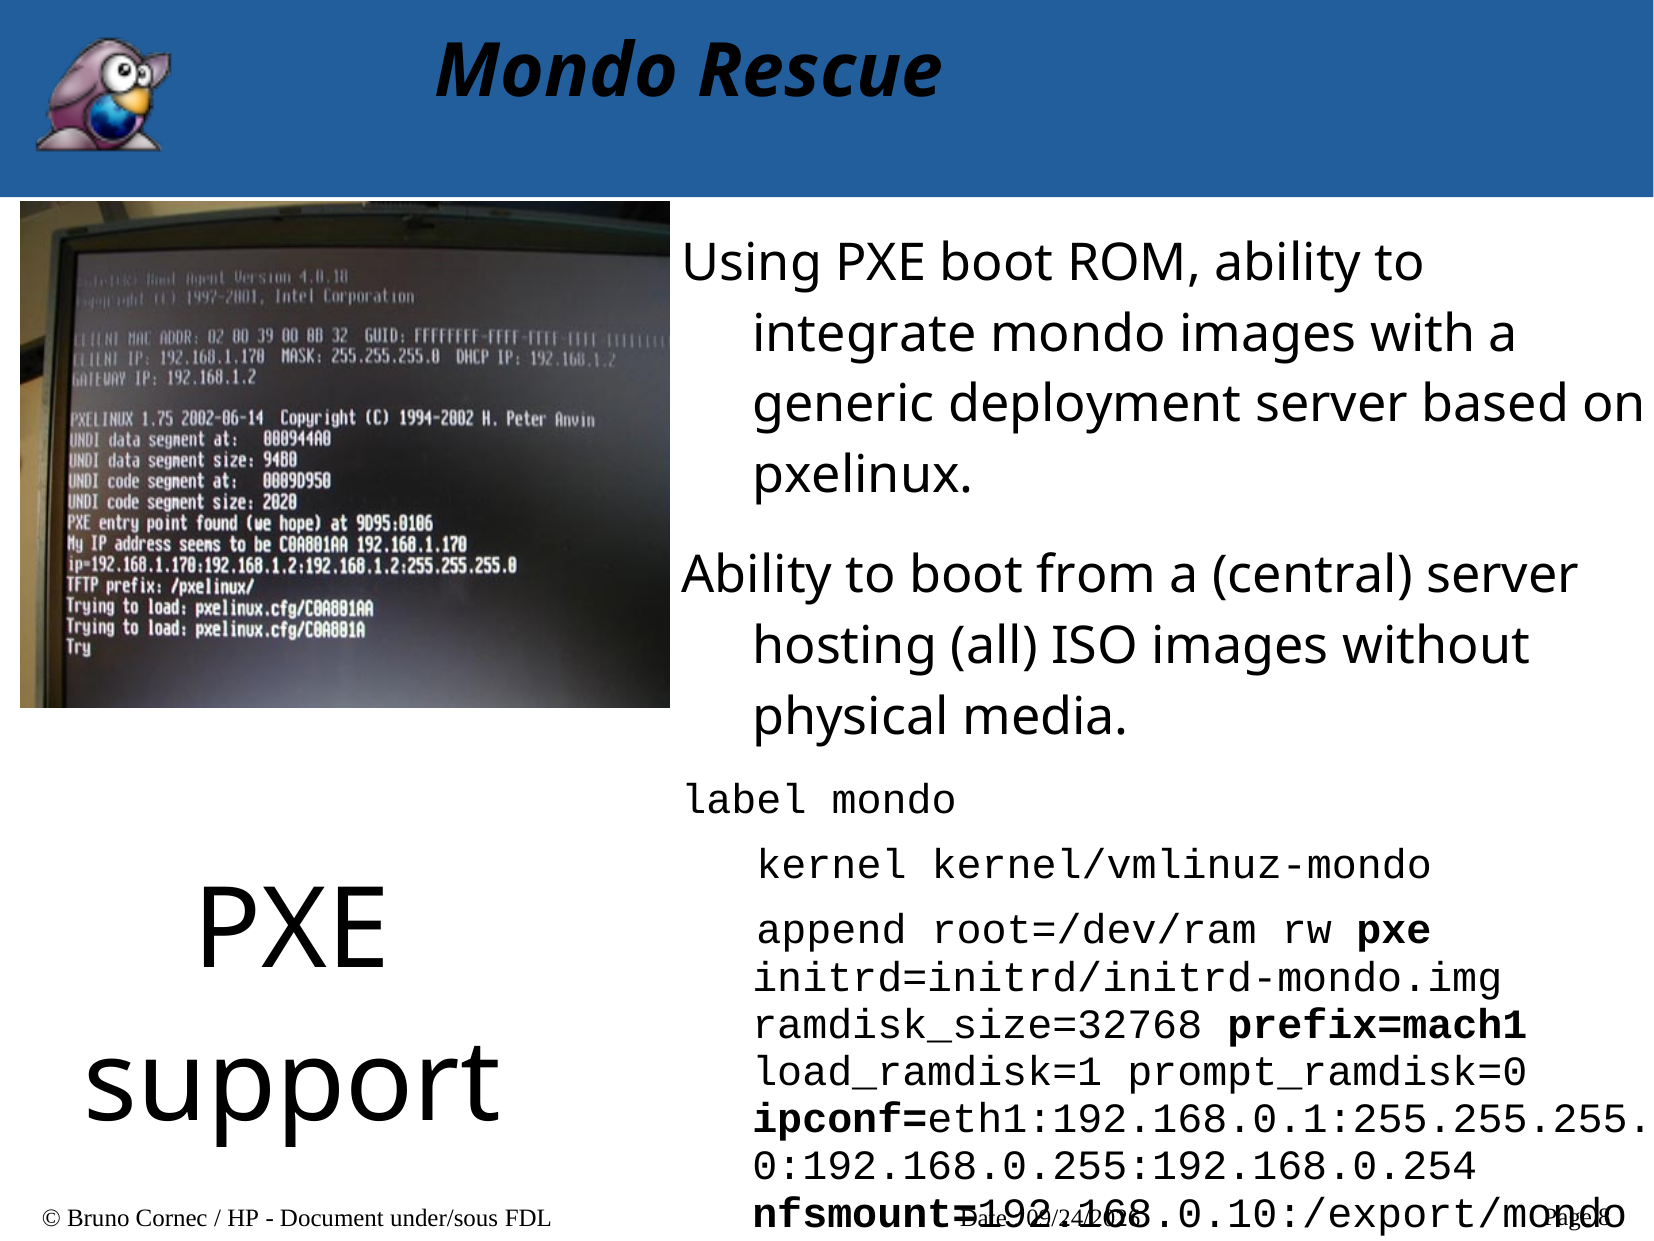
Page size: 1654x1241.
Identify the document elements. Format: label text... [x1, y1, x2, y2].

picture [0, 0, 211, 199]
list Using PXE boot ROM, ability to integrate mondo images with a generic deployment server based on pxelinux. Ability to boot from a (central) server hosting (all) ISO images without physical media. label mondo kernel kernel/vmlinuz-mondo append root=/dev/ram rw pxe initrd=initrd/initrd-mondo.img ramdisk_size=32768 prefix=mach1 load_ramdisk=1 prompt_ramdisk=0 ipconf=eth1:192.168.0.1:255.255.255.0:192.168.0.255:192.168.0.254 nfsmount=192.168.0.10:/export/mondo ping=5 [669, 224, 1654, 1237]
text_box PXE support [83, 847, 580, 1127]
picture [20, 201, 670, 708]
